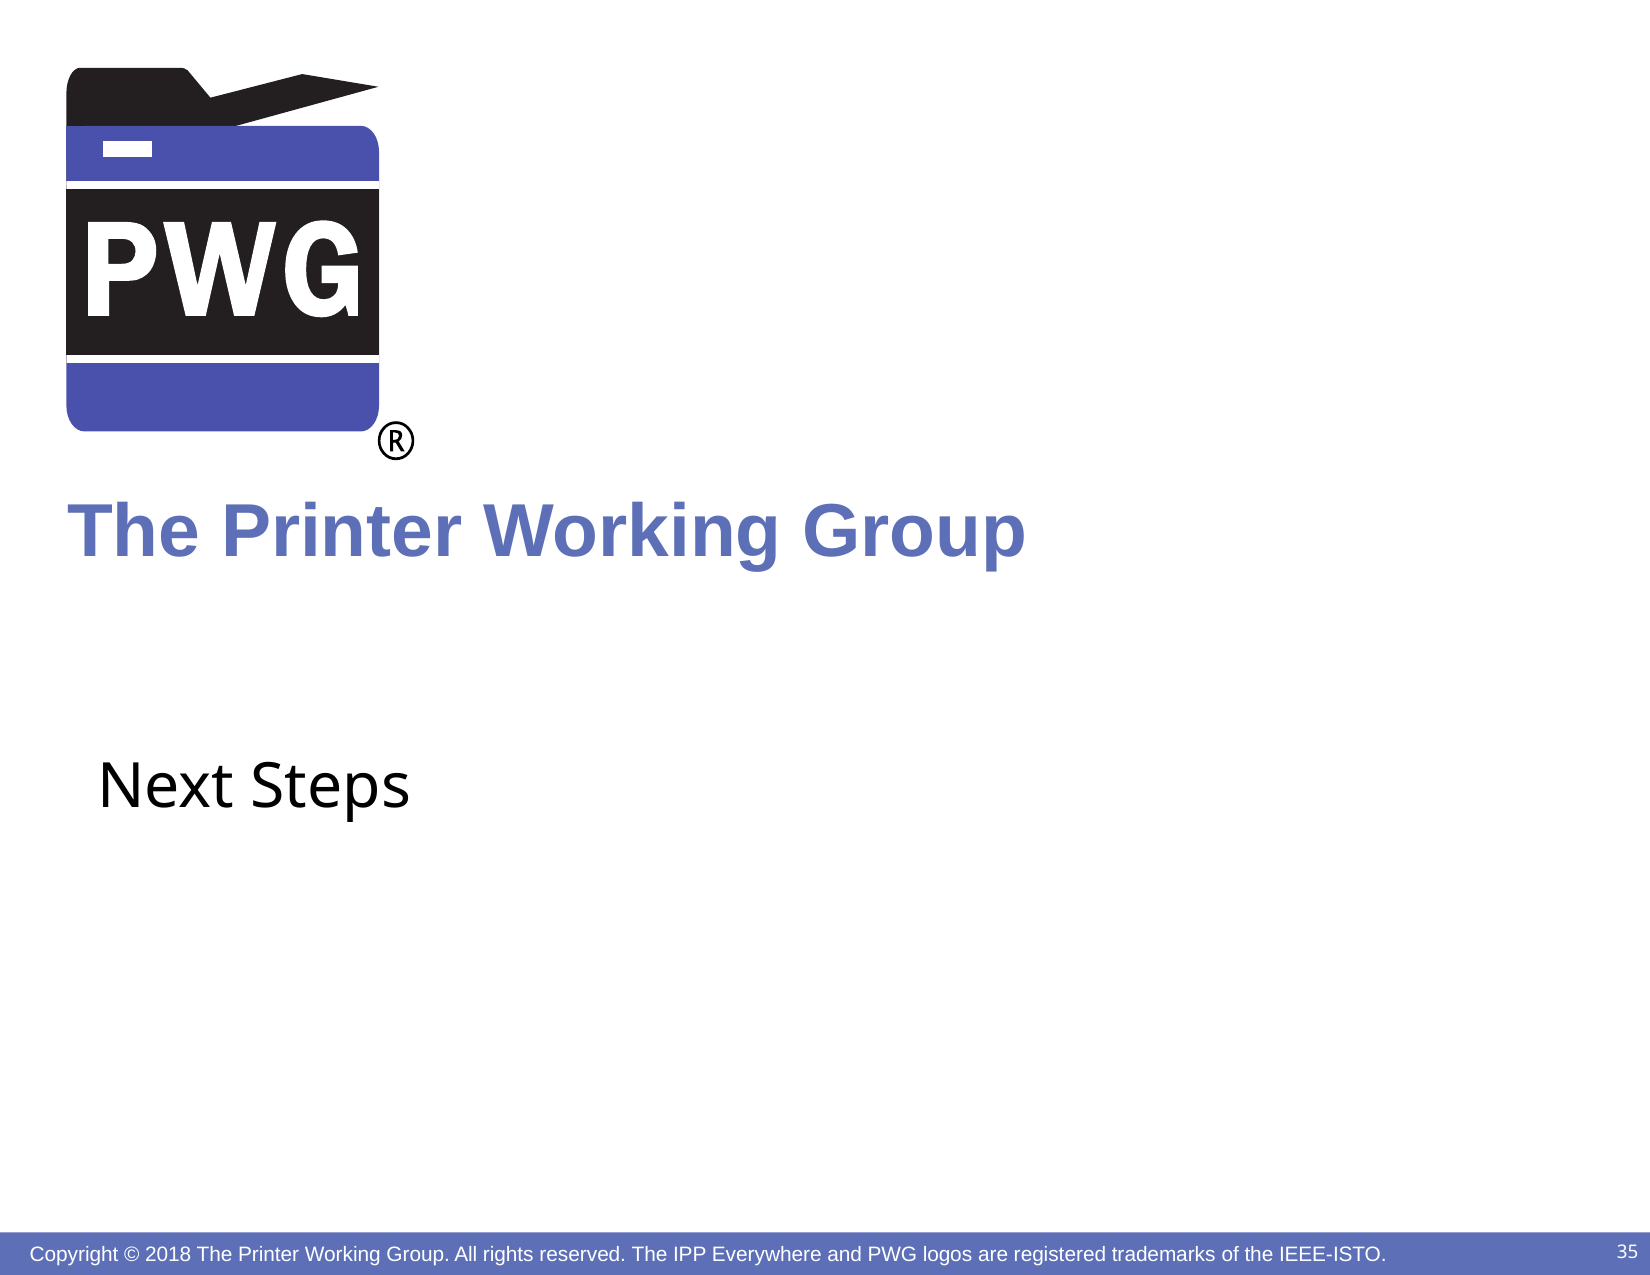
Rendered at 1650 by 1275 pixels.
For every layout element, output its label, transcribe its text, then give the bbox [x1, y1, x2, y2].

title Next Steps [82, 592, 1568, 829]
